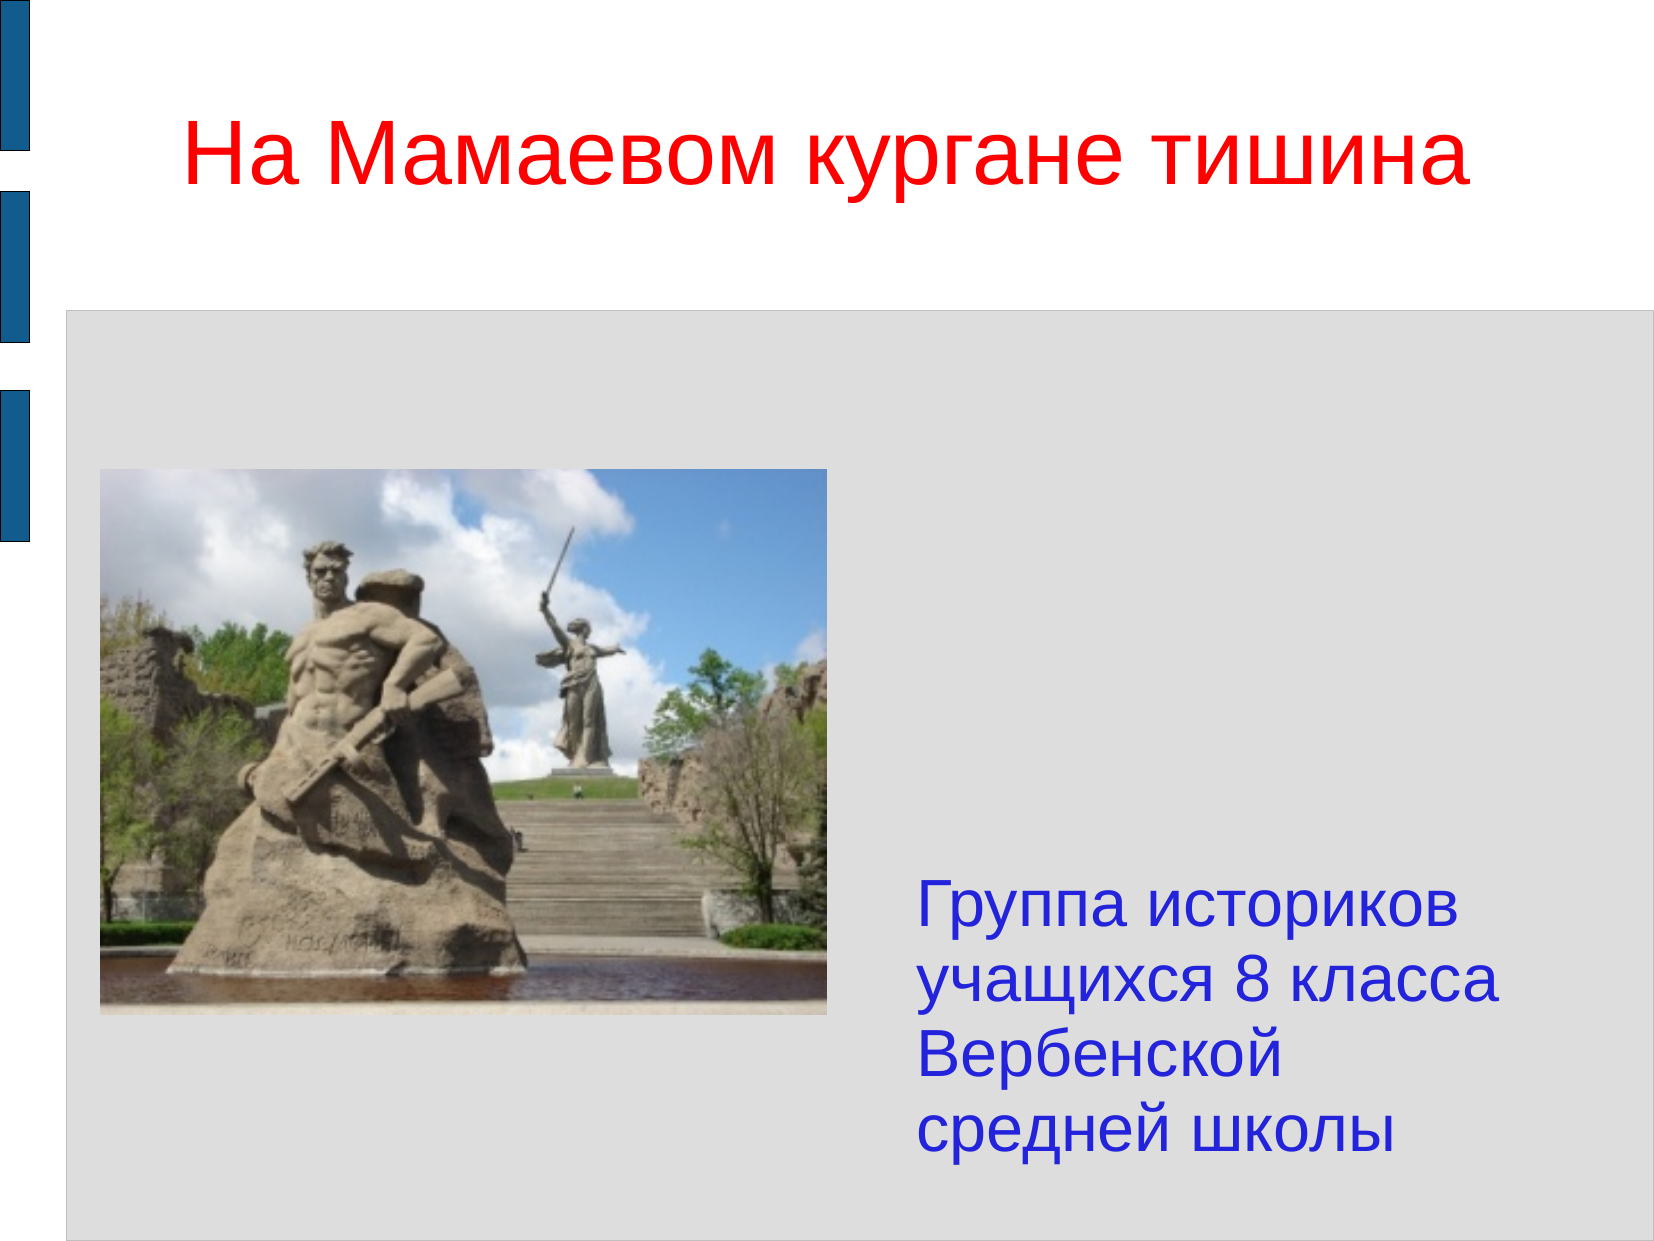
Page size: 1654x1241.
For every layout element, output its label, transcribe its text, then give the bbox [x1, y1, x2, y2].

title На Мамаевом кургане тишина [82, 56, 1571, 250]
picture [100, 469, 827, 1015]
list Группа историков учащихся 8 класса Вербенской средней школы [845, 344, 1535, 1166]
